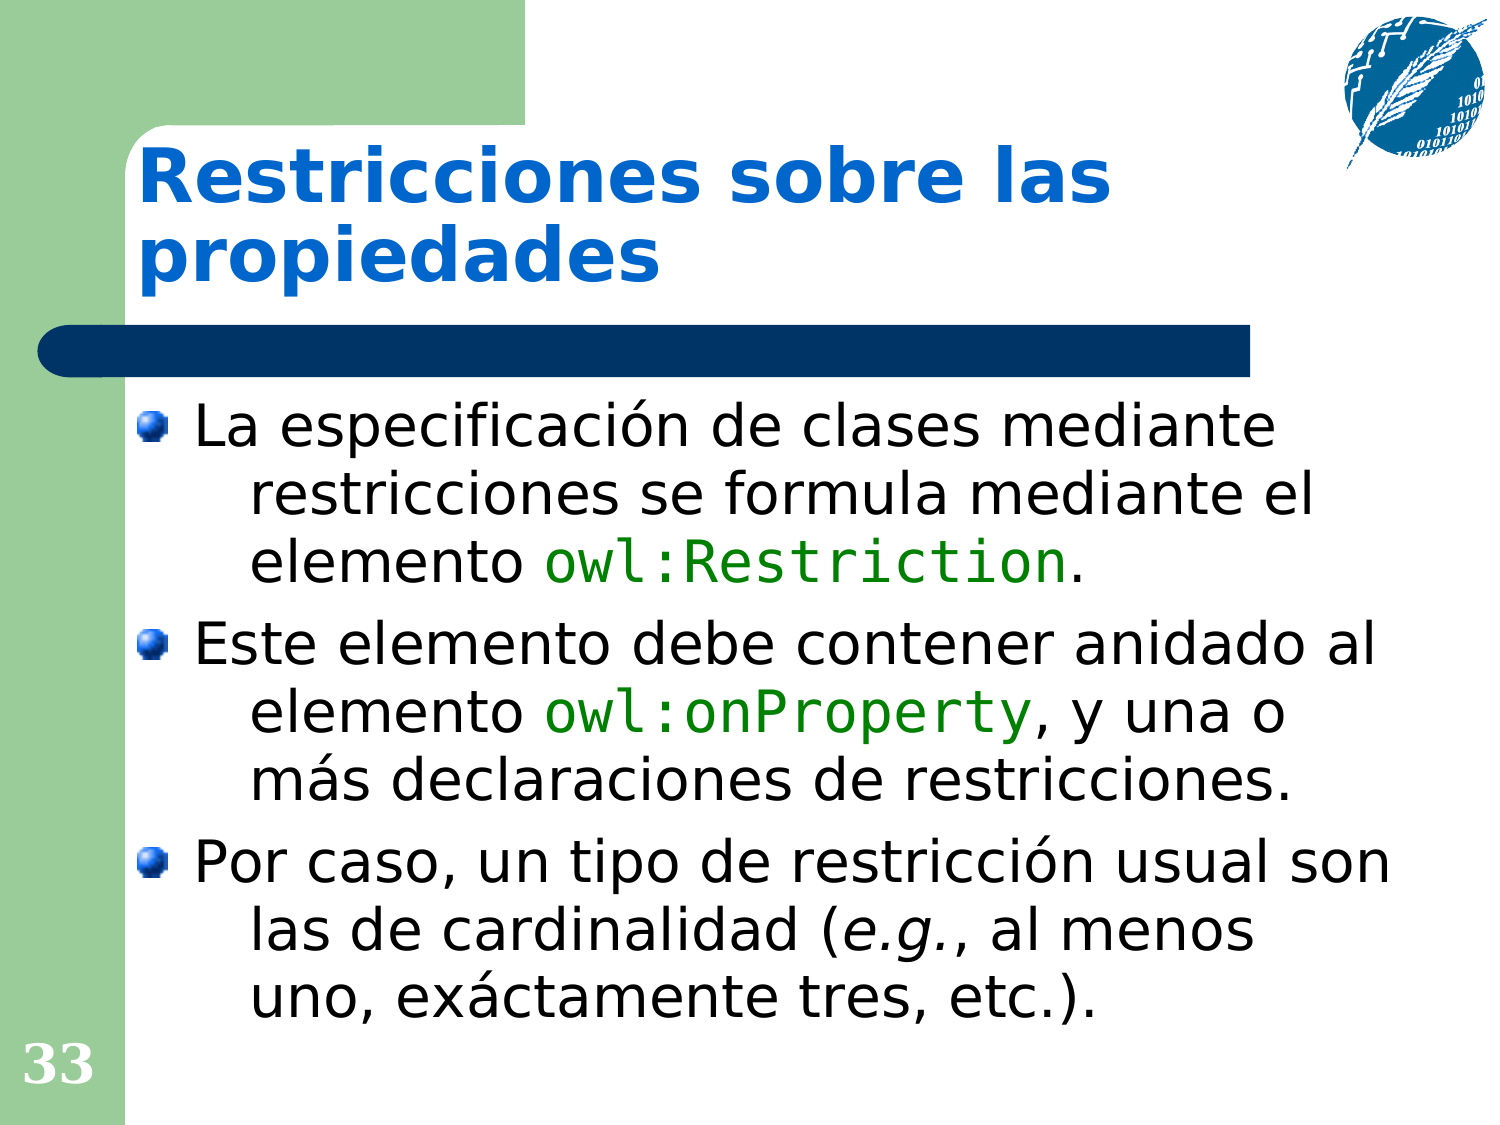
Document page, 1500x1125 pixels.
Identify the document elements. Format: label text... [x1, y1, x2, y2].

picture [1341, 15, 1487, 172]
list La especificación de clases mediante restricciones se formula mediante el elemento owl:Restriction. Este elemento debe contener anidado al elemento owl:onProperty, y una o más declaraciones de restricciones. Por caso, un tipo de restricción usual son las de cardinalidad (e.g., al menos uno, exáctamente tres, etc.). [137, 392, 1400, 1116]
picture [1427, 138, 1431, 148]
picture [1433, 139, 1440, 147]
picture [1436, 127, 1450, 136]
title Restricciones sobre las propiedades [136, 135, 1413, 302]
picture [1416, 140, 1425, 149]
